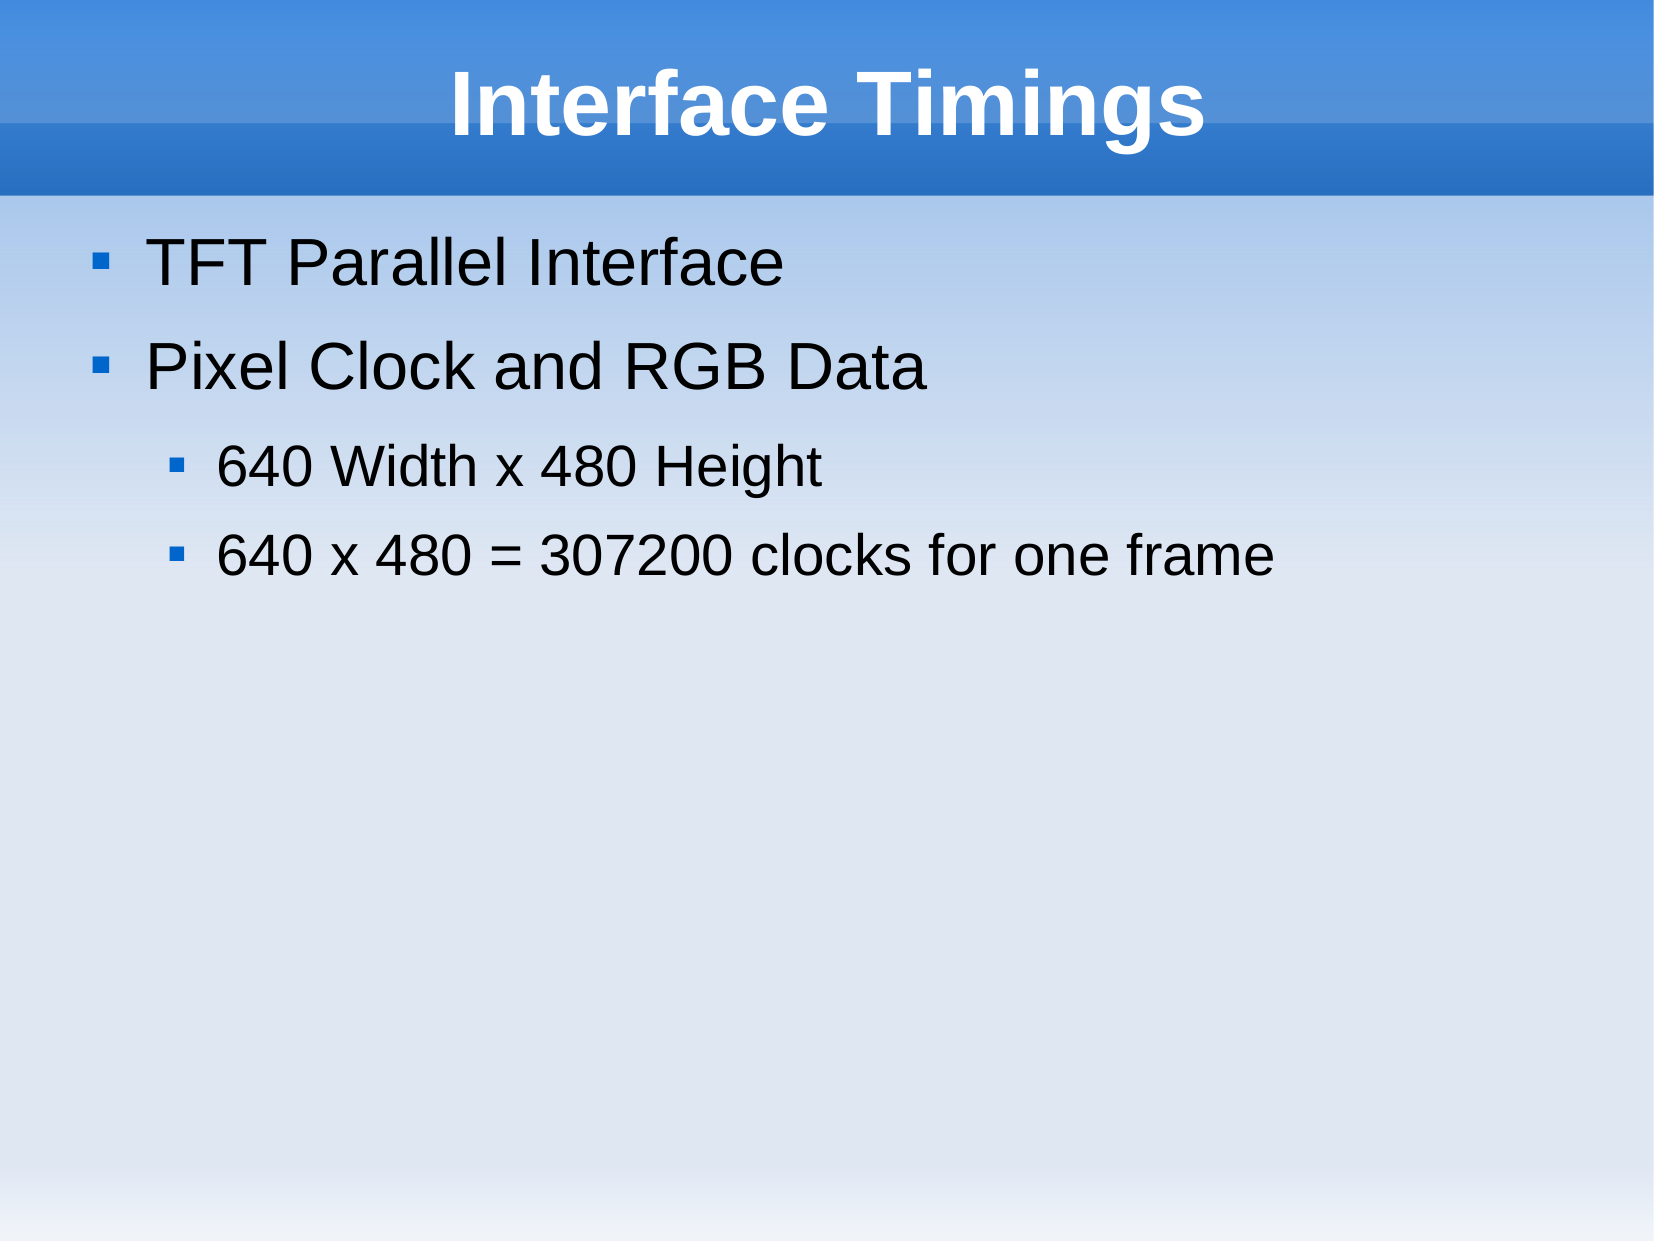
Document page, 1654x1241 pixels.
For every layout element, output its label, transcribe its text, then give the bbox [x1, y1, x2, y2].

title Interface Timings [49, 0, 1538, 208]
list TFT Parallel Interface Pixel Clock and RGB Data 640 Width x 480 Height 640 x 480 = 307200 clocks for one frame [75, 225, 1564, 1044]
picture [0, 0, 1654, 1241]
